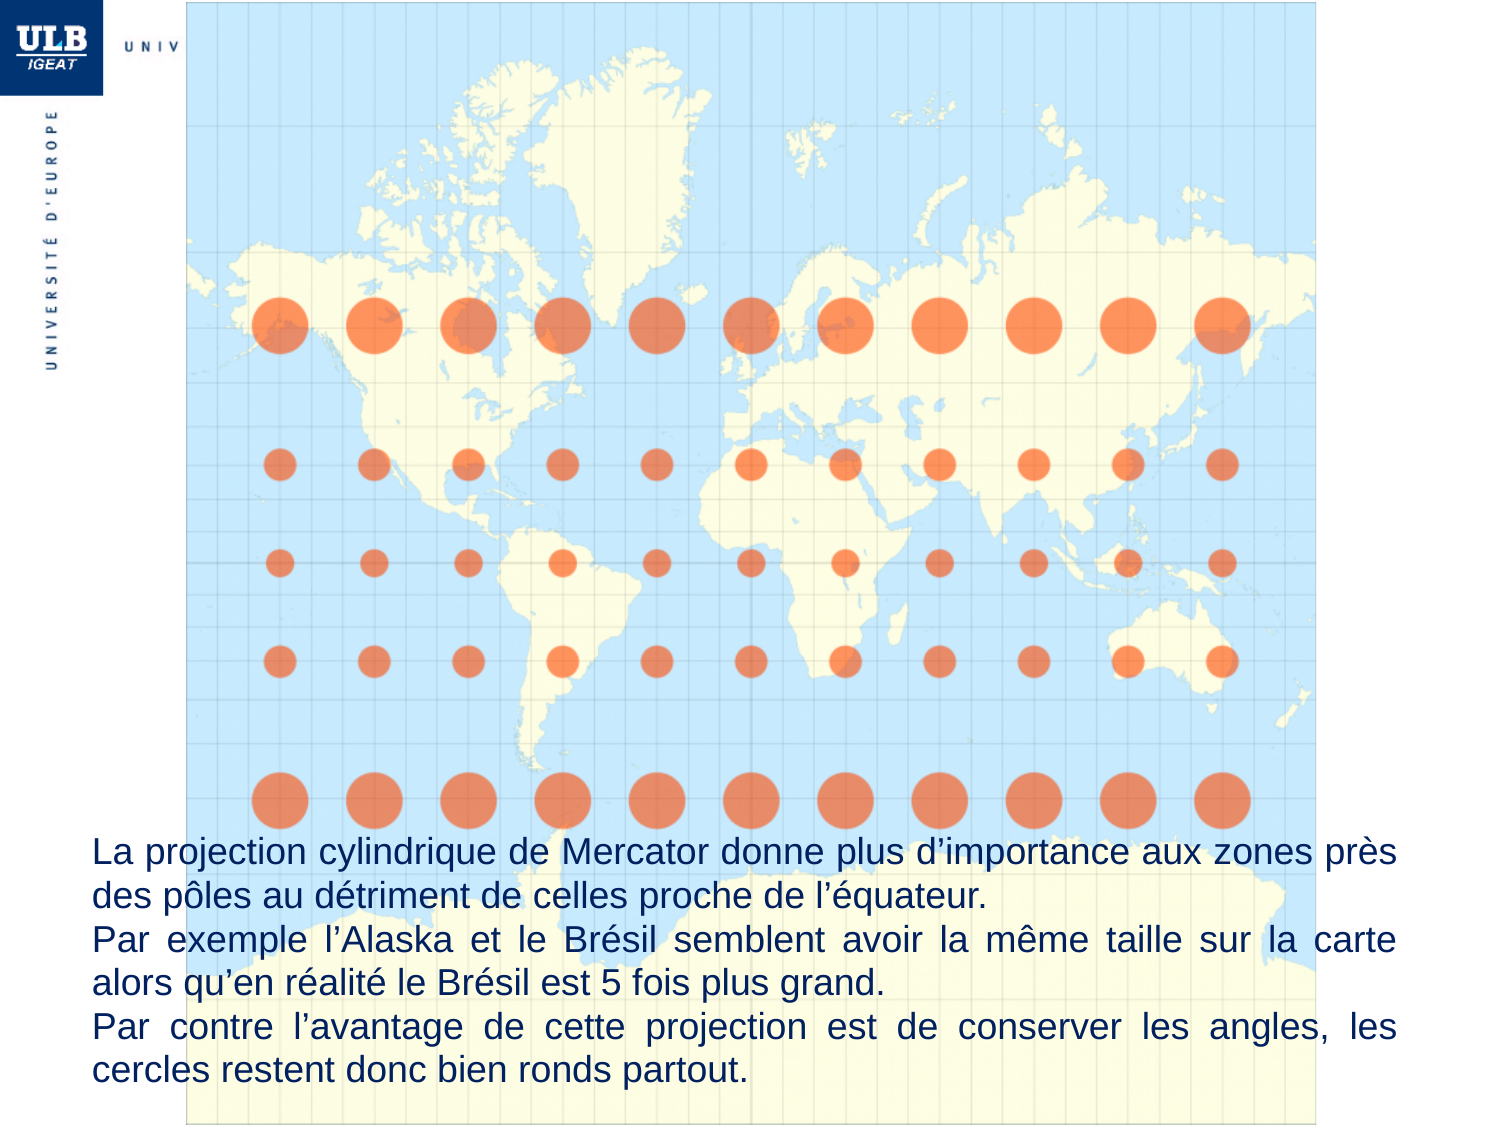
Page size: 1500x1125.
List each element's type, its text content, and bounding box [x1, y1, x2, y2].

picture [0, 0, 1500, 1125]
text_box La projection cylindrique de Mercator donne plus d’importance aux zones près des pôles au détriment de celles proche de l’équateur. Par exemple l’Alaska et le Brésil semblent avoir la même taille sur la carte alors qu’en réalité le Brésil est 5 fois plus grand. Par contre l’avantage de cette projection est de conserver les angles, les cercles restent donc bien ronds partout. [77, 822, 1423, 1099]
